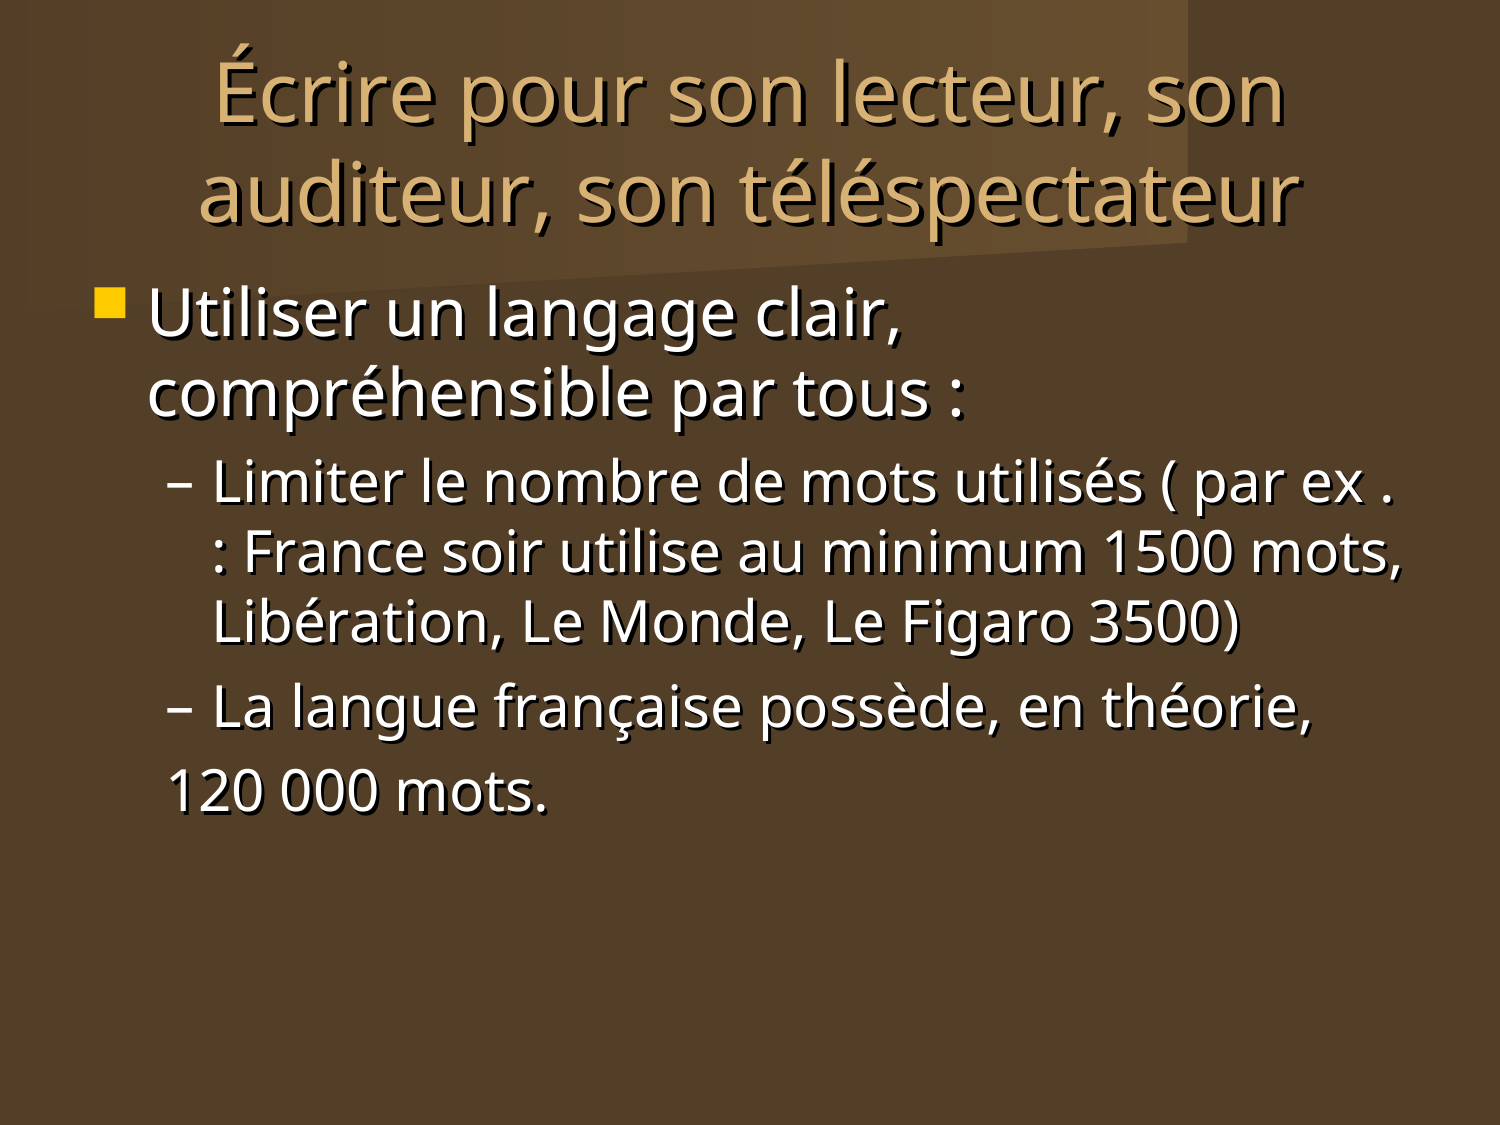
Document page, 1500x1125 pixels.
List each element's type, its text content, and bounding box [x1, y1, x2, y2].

list Utiliser un langage clair, compréhensible par tous : Limiter le nombre de mots utilisés ( par ex . : France soir utilise au minimum 1500 mots, Libération, Le Monde, Le Figaro 3500) La langue française possède, en théorie, 120 000 mots. [75, 262, 1426, 1001]
title Écrire pour son lecteur, son auditeur, son téléspectateur [75, 31, 1426, 247]
